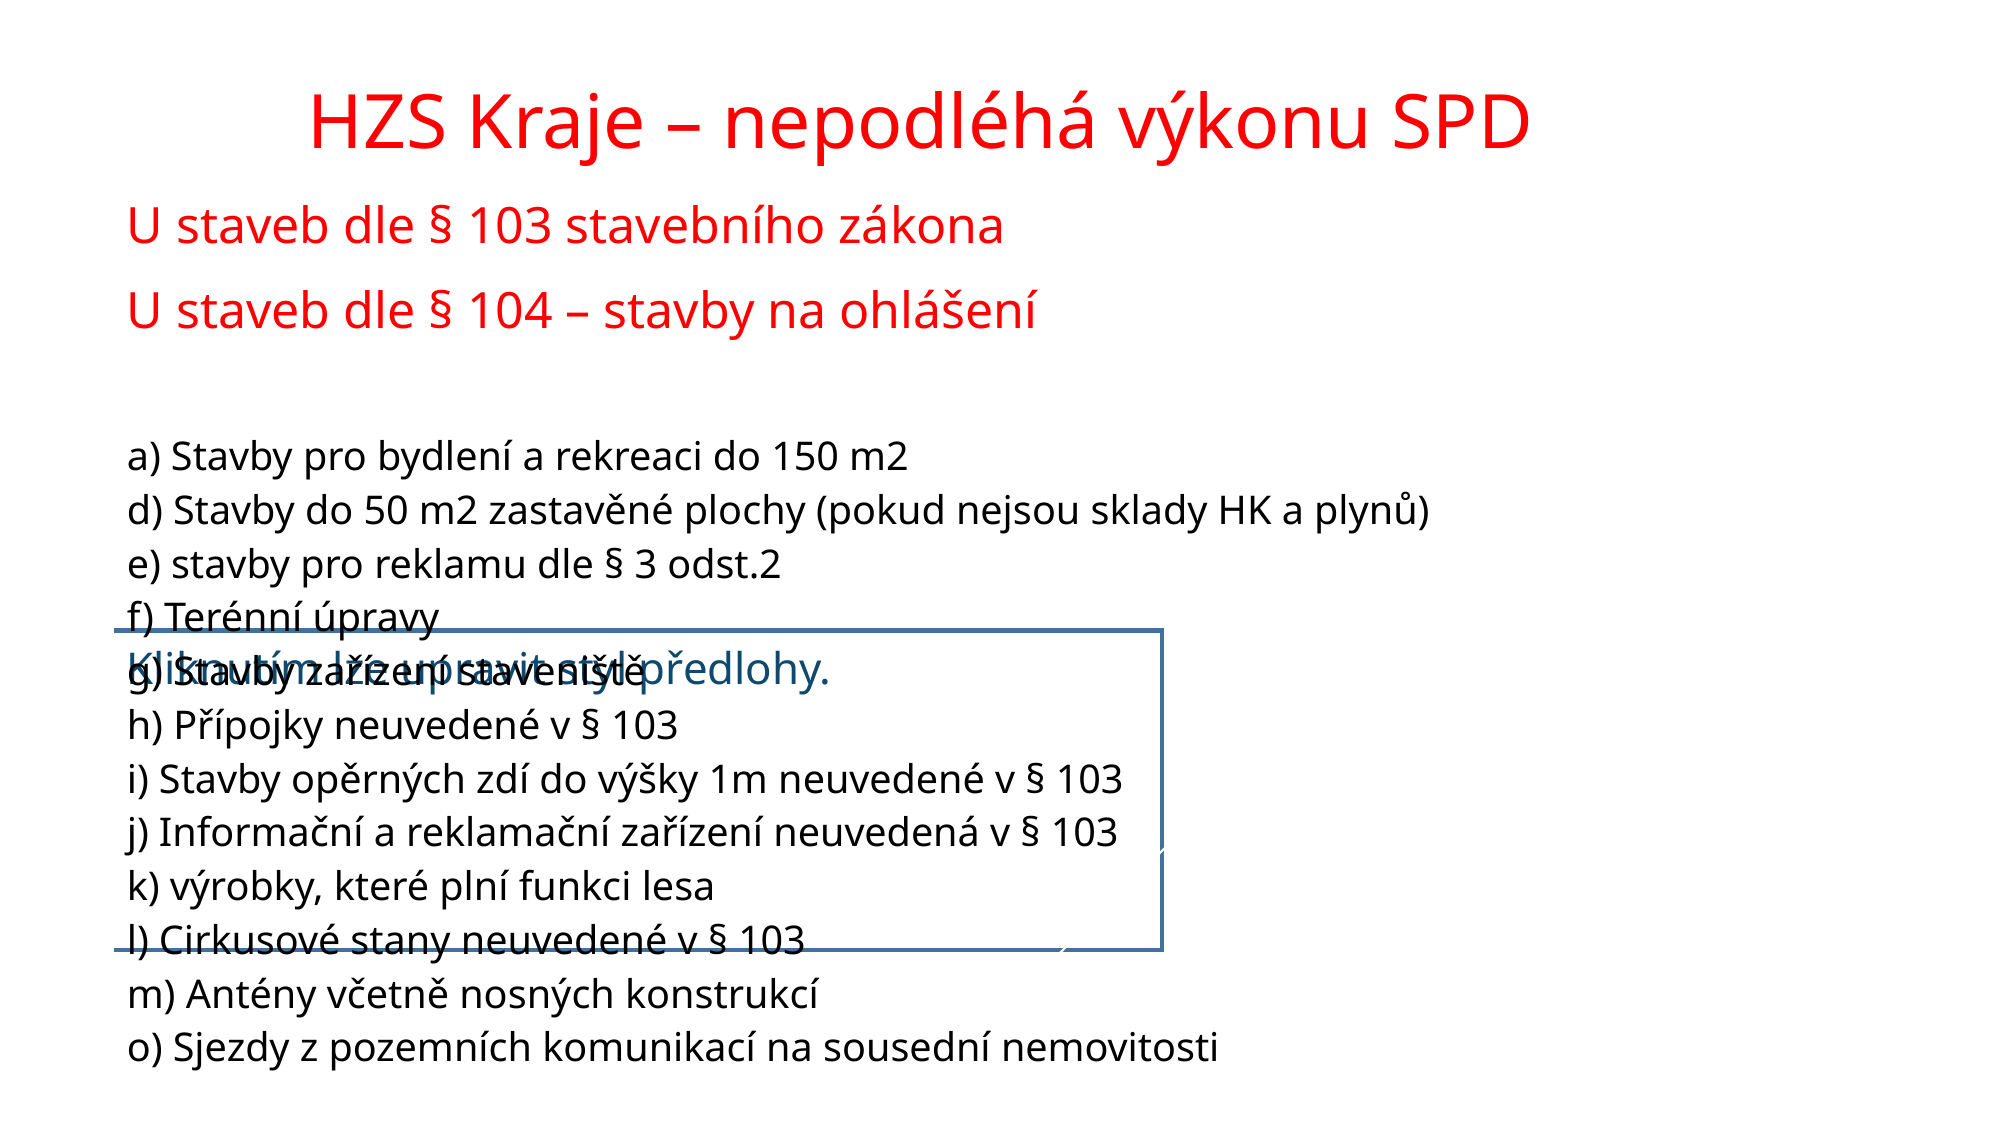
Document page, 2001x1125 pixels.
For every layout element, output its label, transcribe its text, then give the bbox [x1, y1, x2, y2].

title HZS Kraje – nepodléhá výkonu SPD [292, 48, 1922, 279]
text_box U staveb dle § 103 stavebního zákona U staveb dle § 104 – stavby na ohlášení a) Stavby pro bydlení a rekreaci do 150 m2 d) Stavby do 50 m2 zastavěné plochy (pokud nejsou sklady HK a plynů) e) stavby pro reklamu dle § 3 odst.2 f) Terénní úpravy g) Stavby zařízení staveniště h) Přípojky neuvedené v § 103 i) Stavby opěrných zdí do výšky 1m neuvedené v § 103 j) Informační a reklamační zařízení neuvedená v § 103 k) výrobky, které plní funkci lesa l) Cirkusové stany neuvedené v § 103 m) Antény včetně nosných konstrukcí o) Sjezdy z pozemních komunikací na sousední nemovitosti [112, 182, 1709, 1074]
